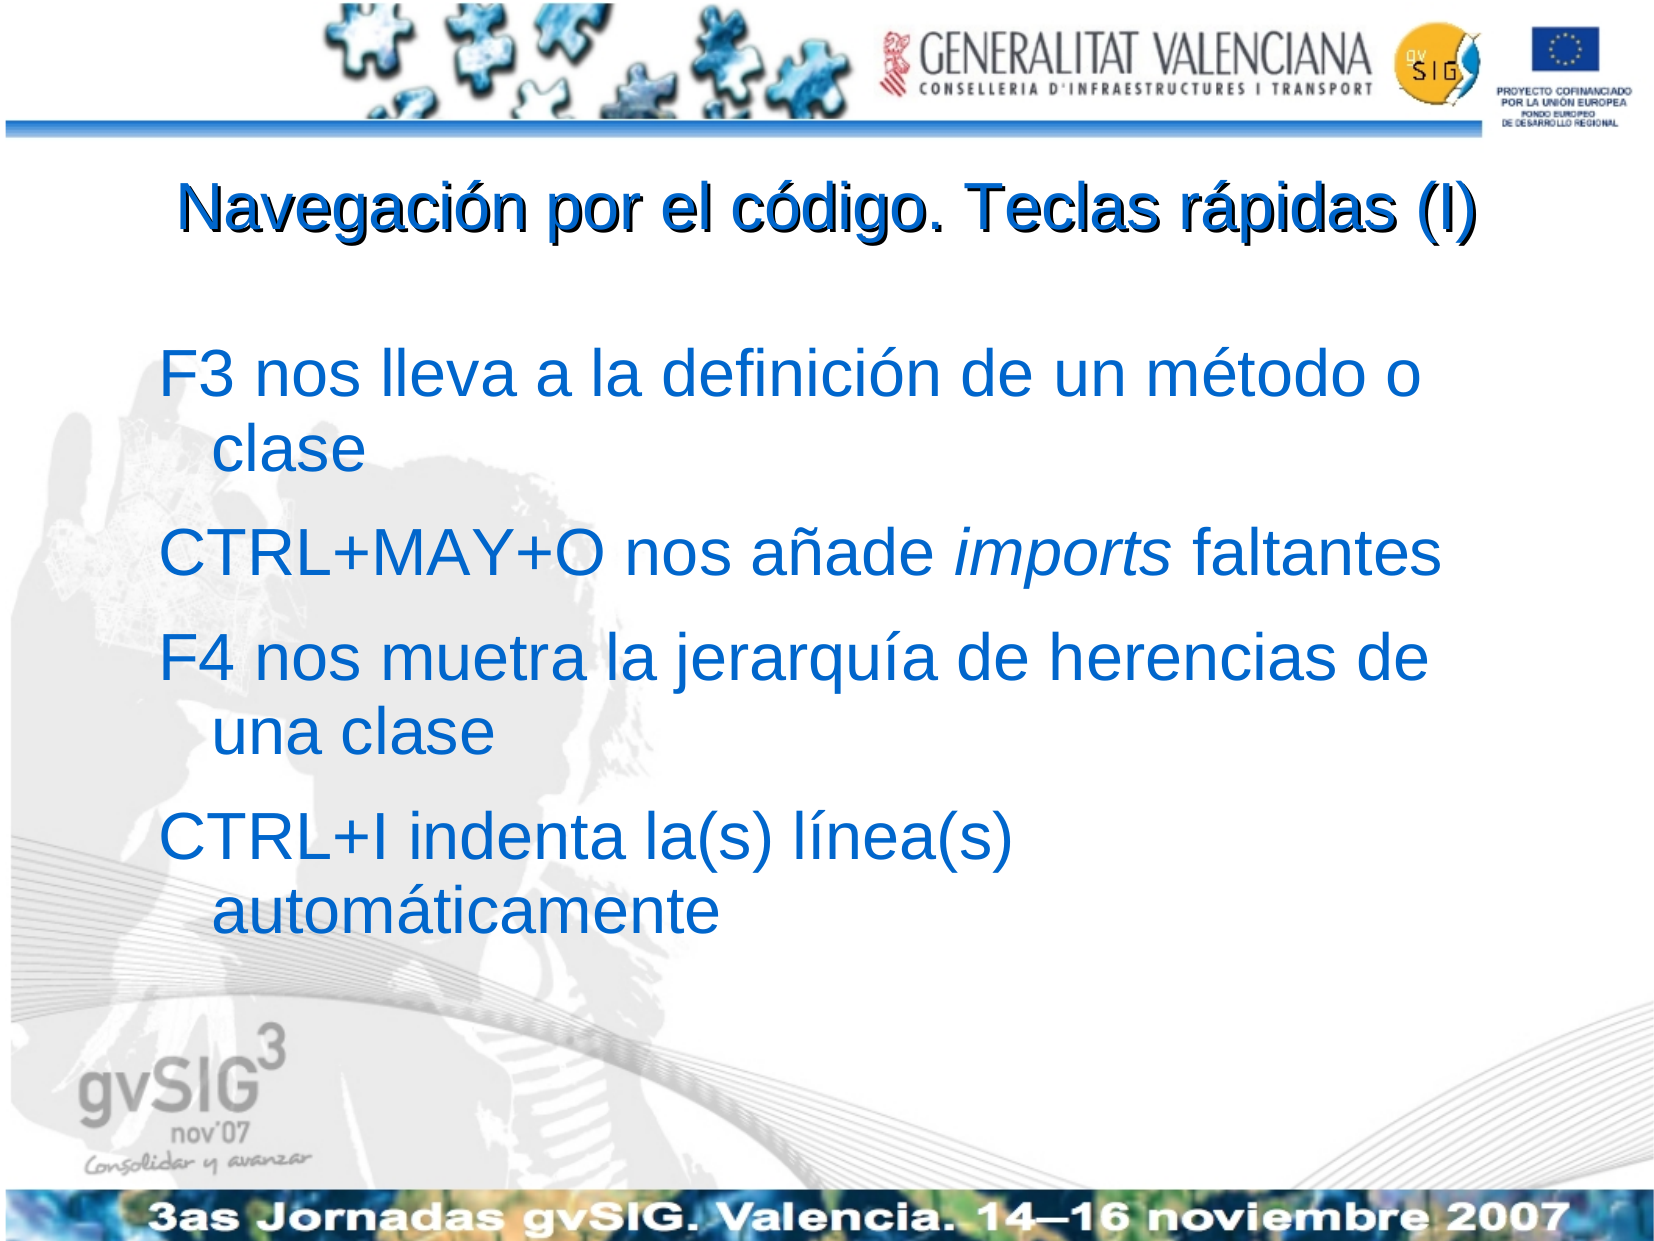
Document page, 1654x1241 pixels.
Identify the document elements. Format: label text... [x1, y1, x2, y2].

picture [5, 2, 1654, 1241]
title Navegación por el código. Teclas rápidas (I) [121, 102, 1534, 311]
list F3 nos lleva a la definición de un método o clase CTRL+MAY+O nos añade imports faltantes F4 nos muetra la jerarquía de herencias de una clase CTRL+I indenta la(s) línea(s) automáticamente [140, 336, 1522, 1118]
